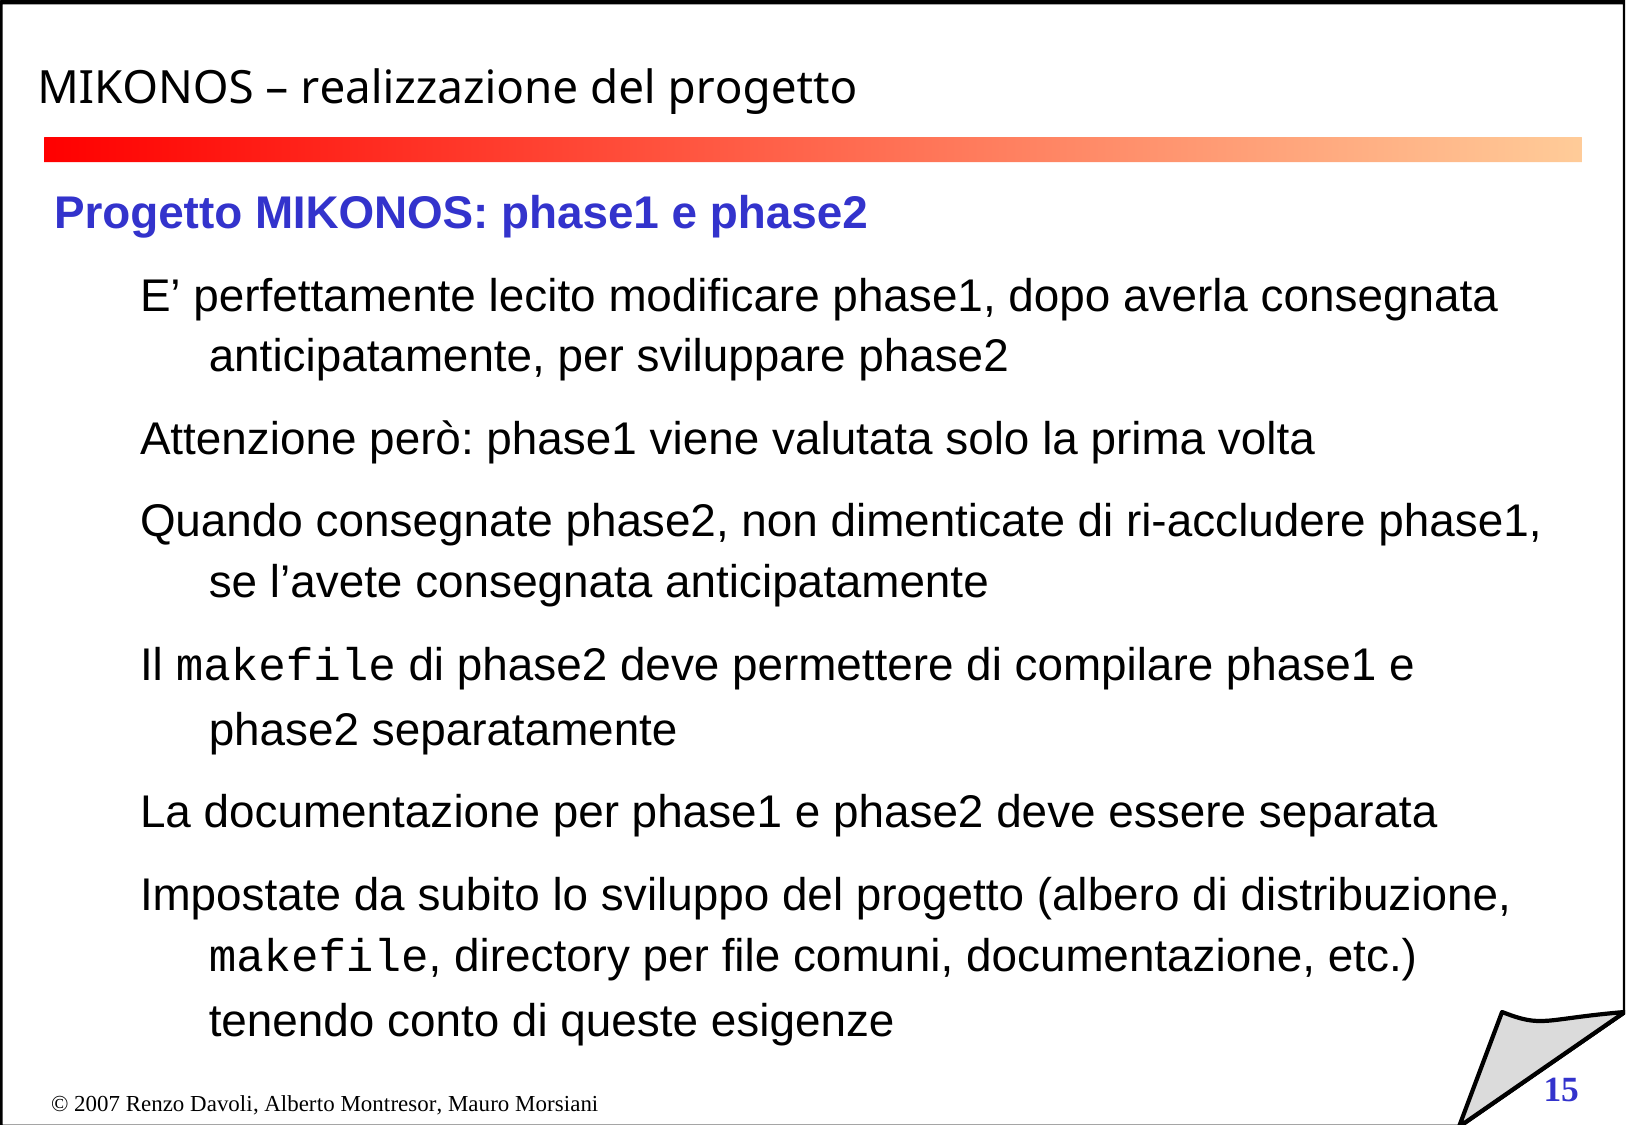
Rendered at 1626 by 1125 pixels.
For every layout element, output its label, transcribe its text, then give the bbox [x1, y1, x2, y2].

list Progetto MIKONOS: phase1 e phase2 E’ perfettamente lecito modificare phase1, dopo averla consegnata anticipatamente, per sviluppare phase2 Attenzione però: phase1 viene valutata solo la prima volta Quando consegnate phase2, non dimenticate di ri-accludere phase1, se l’avete consegnata anticipatamente Il makefile di phase2 deve permettere di compilare phase1 e phase2 separatamente La documentazione per phase1 e phase2 deve essere separata Impostate da subito lo sviluppo del progetto (albero di distribuzione, makefile, directory per file comuni, documentazione, etc.) tenendo conto di queste esigenze [54, 187, 1571, 1119]
title MIKONOS – realizzazione del progetto [37, 44, 1588, 131]
